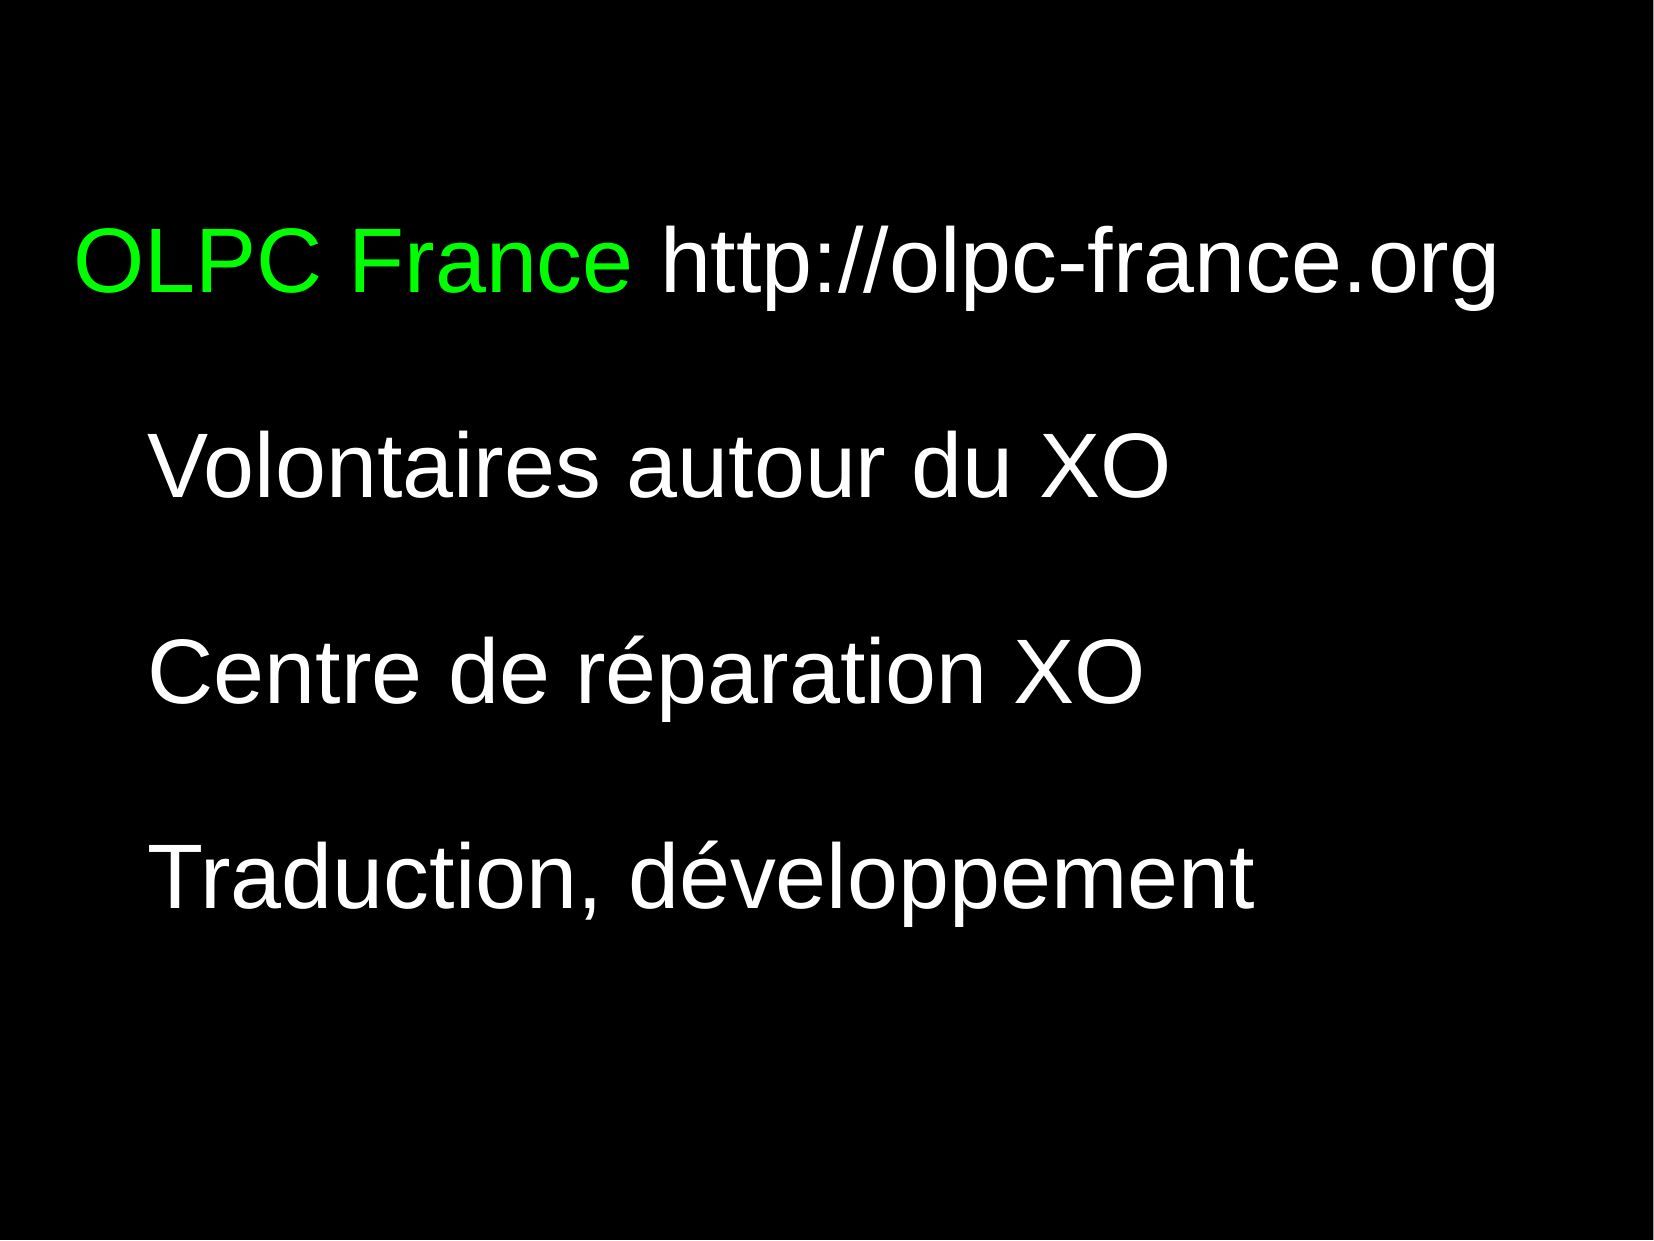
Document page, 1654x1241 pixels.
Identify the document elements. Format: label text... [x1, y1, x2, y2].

text_box OLPC France http://olpc-france.org Volontaires autour du XO Centre de réparation XO Traduction, développement [59, 202, 1595, 1038]
